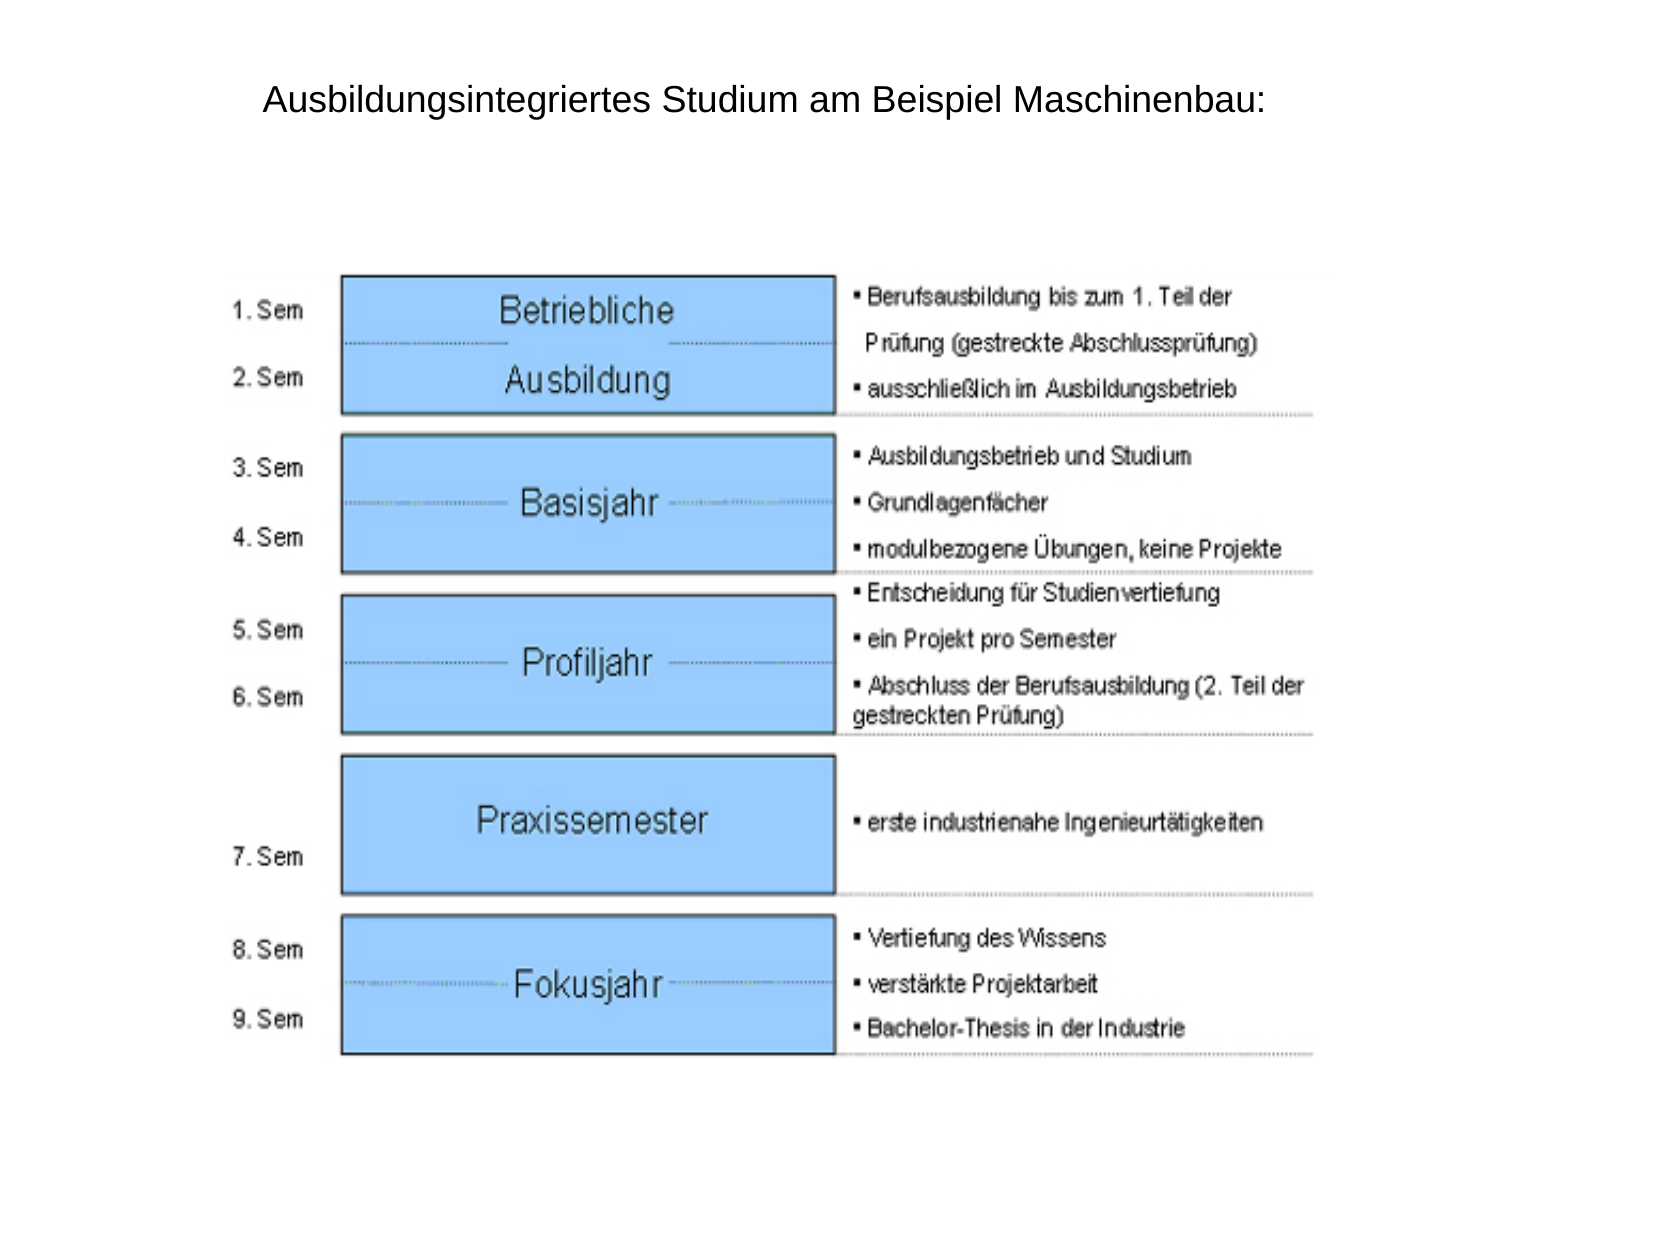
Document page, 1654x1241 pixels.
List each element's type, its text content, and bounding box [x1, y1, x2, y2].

text_box Ausbildungsintegriertes Studium am Beispiel Maschinenbau: [248, 70, 1288, 128]
picture [224, 271, 1335, 1063]
